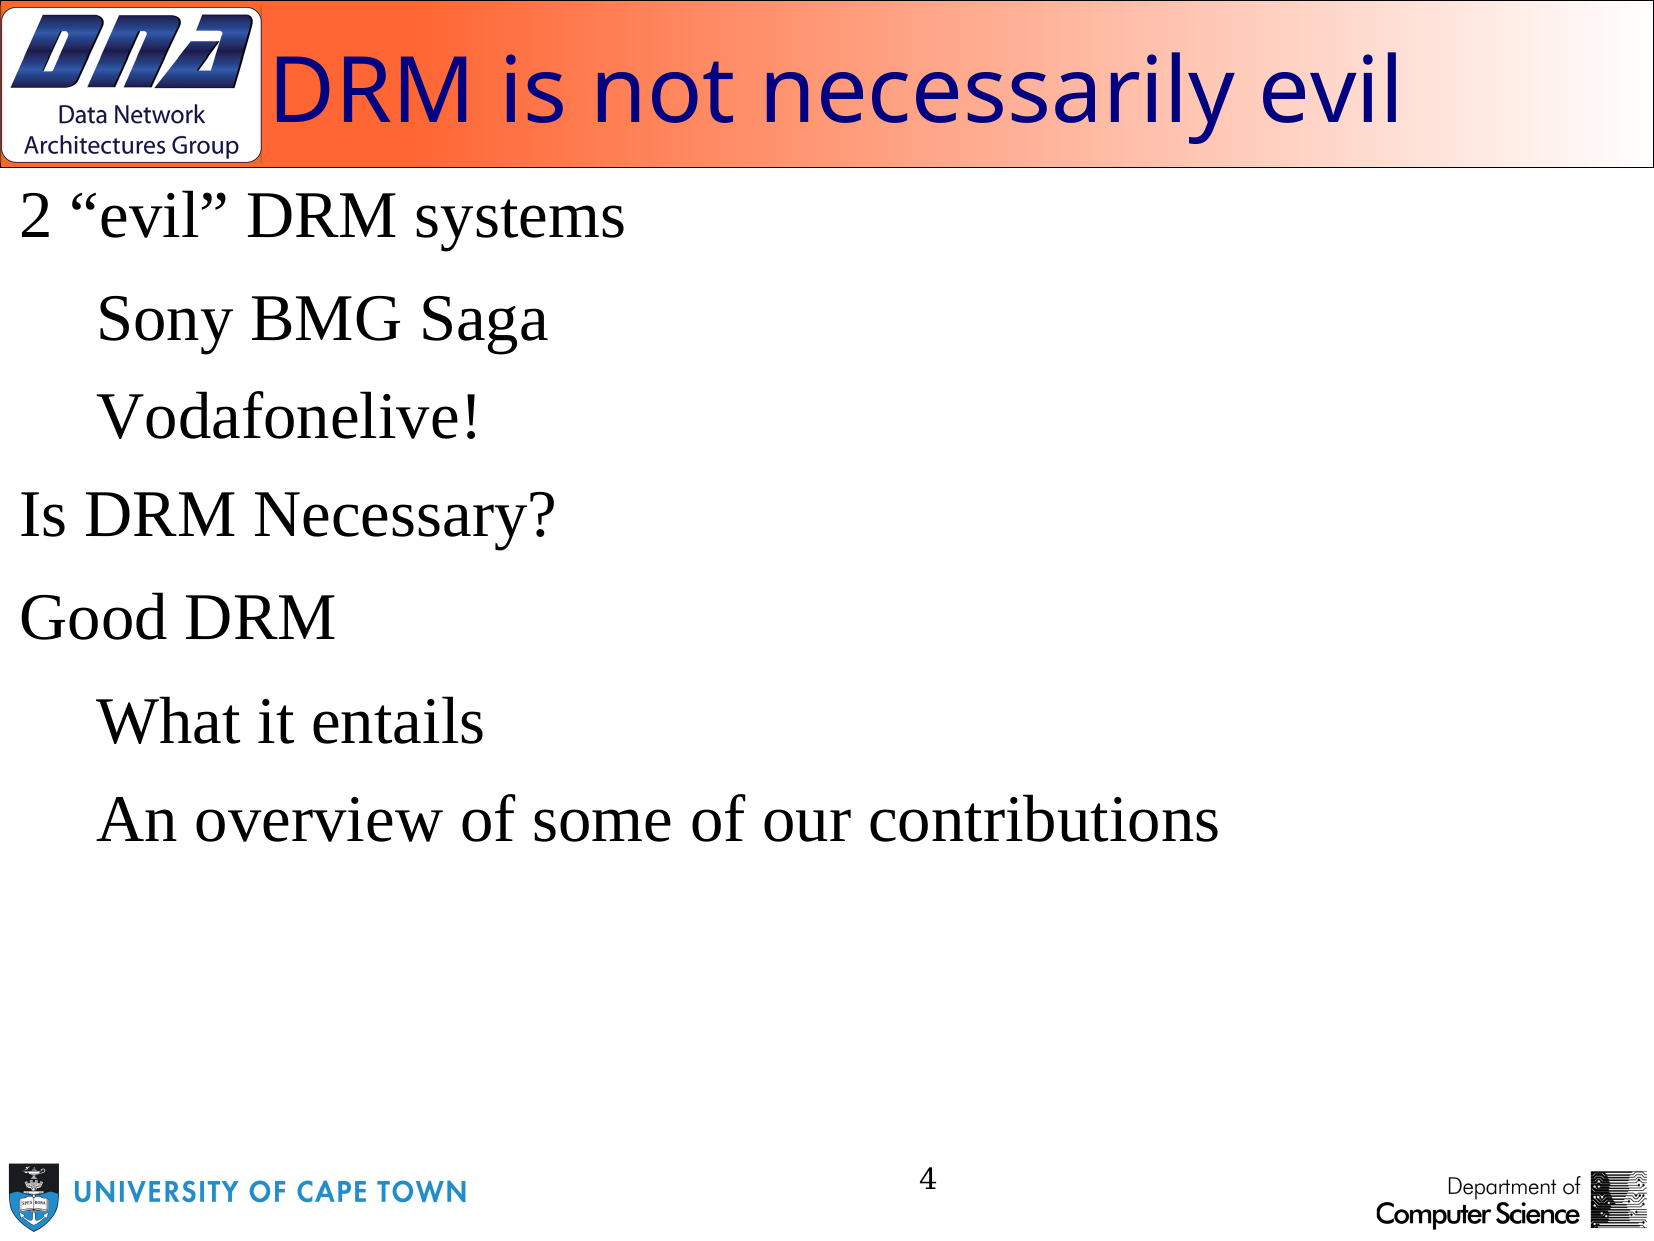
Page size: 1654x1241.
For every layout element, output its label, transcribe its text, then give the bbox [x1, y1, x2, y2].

list 2 “evil” DRM systems Sony BMG Saga Vodafonelive! Is DRM Necessary? Good DRM What it entails An overview of some of our contributions [2, 177, 1654, 1153]
picture [0, 5, 262, 163]
picture [1368, 1159, 1654, 1235]
title DRM is not necessarily evil [268, 11, 1654, 163]
picture [5, 1159, 479, 1235]
